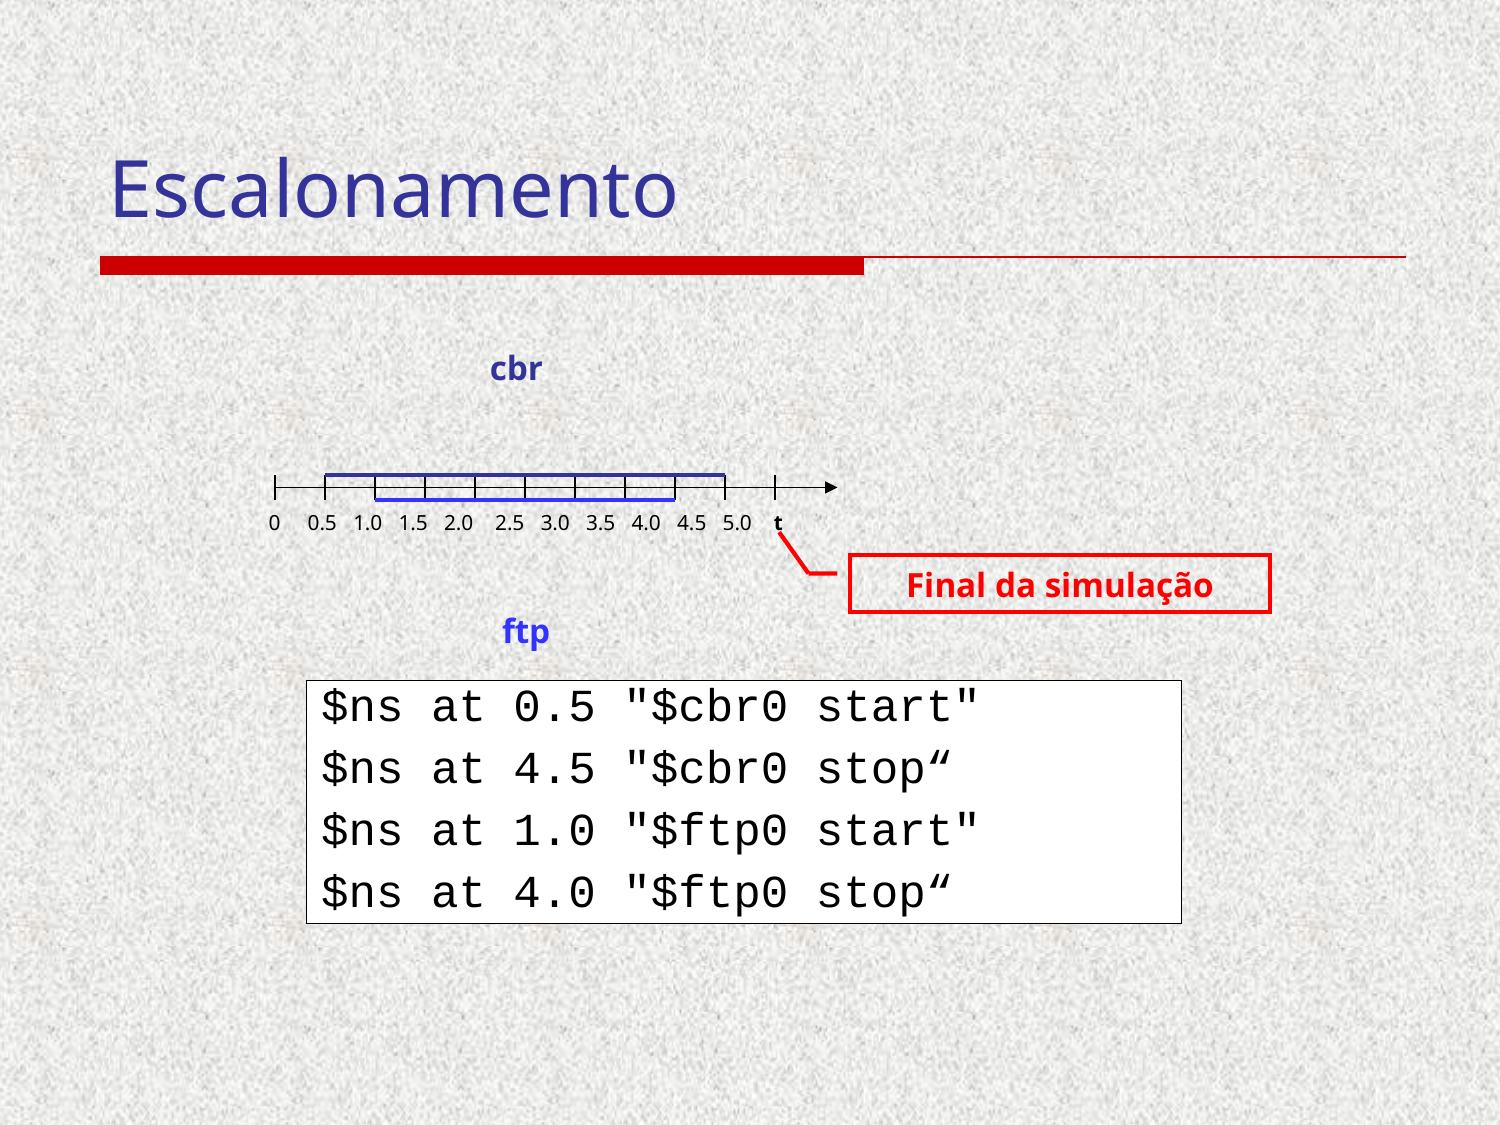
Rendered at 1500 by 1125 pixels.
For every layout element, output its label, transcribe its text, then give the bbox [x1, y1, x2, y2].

picture [0, 0, 1500, 1125]
text_box Final da simulação [850, 555, 1270, 612]
text_box cbr [475, 337, 559, 399]
title Escalonamento [94, 20, 1406, 249]
text_box 0 0.5 1.0 1.5 2.0 2.5 3.0 3.5 4.0 4.5 5.0 t [237, 499, 863, 544]
text_box ftp [487, 599, 566, 661]
text_box $ns at 0.5 "$cbr0 start" $ns at 4.5 "$cbr0 stop“ $ns at 1.0 "$ftp0 start" $ns at 4.0 "$ftp0 stop“ [306, 680, 1182, 924]
